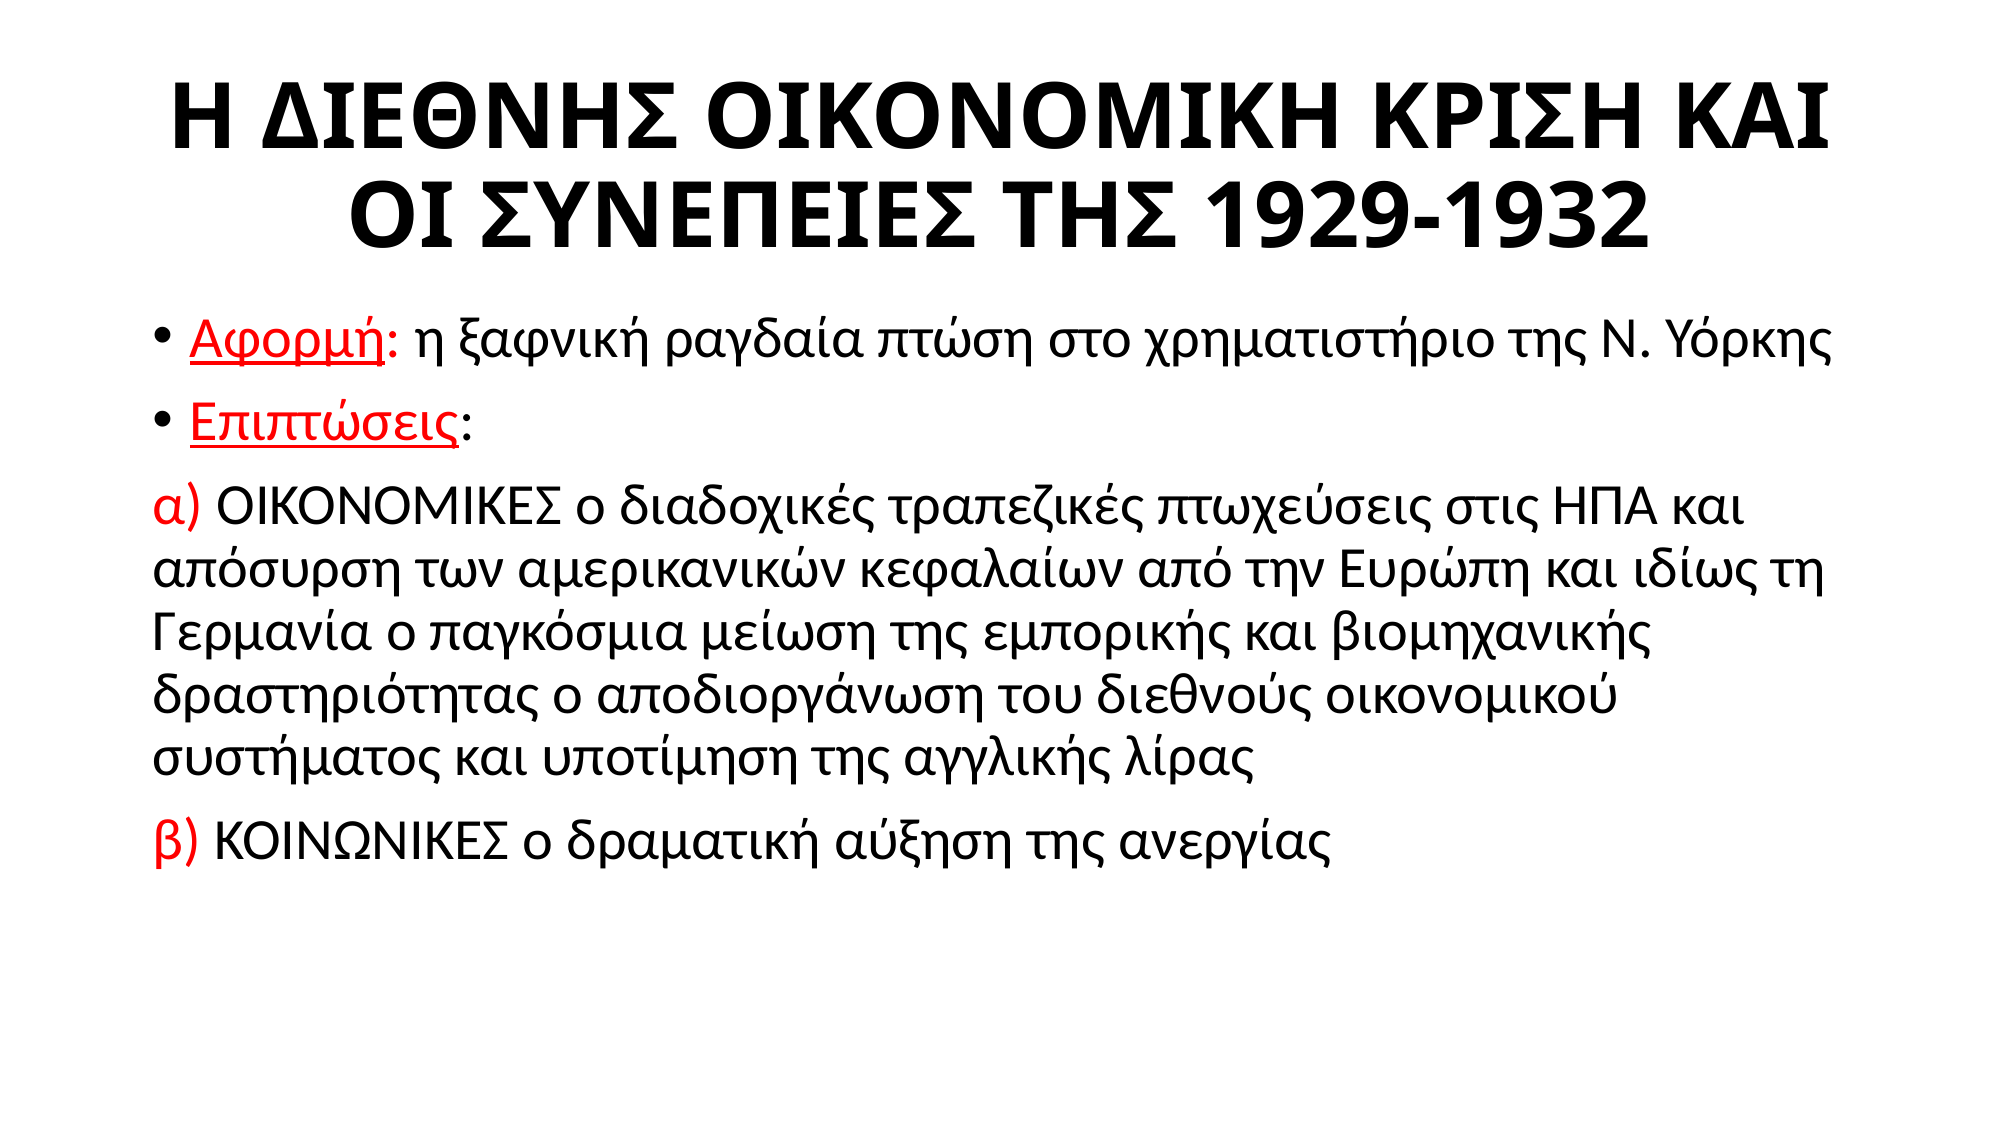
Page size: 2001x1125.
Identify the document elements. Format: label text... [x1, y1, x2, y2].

title Η ΔΙΕΘΝΗΣ ΟΙΚΟΝΟΜΙΚΗ ΚΡΙΣΗ ΚΑΙ ΟΙ ΣΥΝΕΠΕΙΕΣ ΤΗΣ 1929-1932 [137, 59, 1863, 278]
list Αφορμή: η ξαφνική ραγδαία πτώση στο χρηματιστήριο της Ν. Υόρκης Επιπτώσεις: α) ΟΙΚΟΝΟΜΙΚΕΣ o διαδοχικές τραπεζικές πτωχεύσεις στις ΗΠΑ και απόσυρση των αμερικανικών κεφαλαίων από την Ευρώπη και ιδίως τη Γερμανία o παγκόσμια μείωση της εμπορικής και βιομηχανικής δραστηριότητας o αποδιοργάνωση του διεθνούς οικονομικού συστήματος και υποτίμηση της αγγλικής λίρας β) ΚΟΙΝΩΝΙΚΕΣ o δραματική αύξηση της ανεργίας [137, 299, 1863, 1014]
